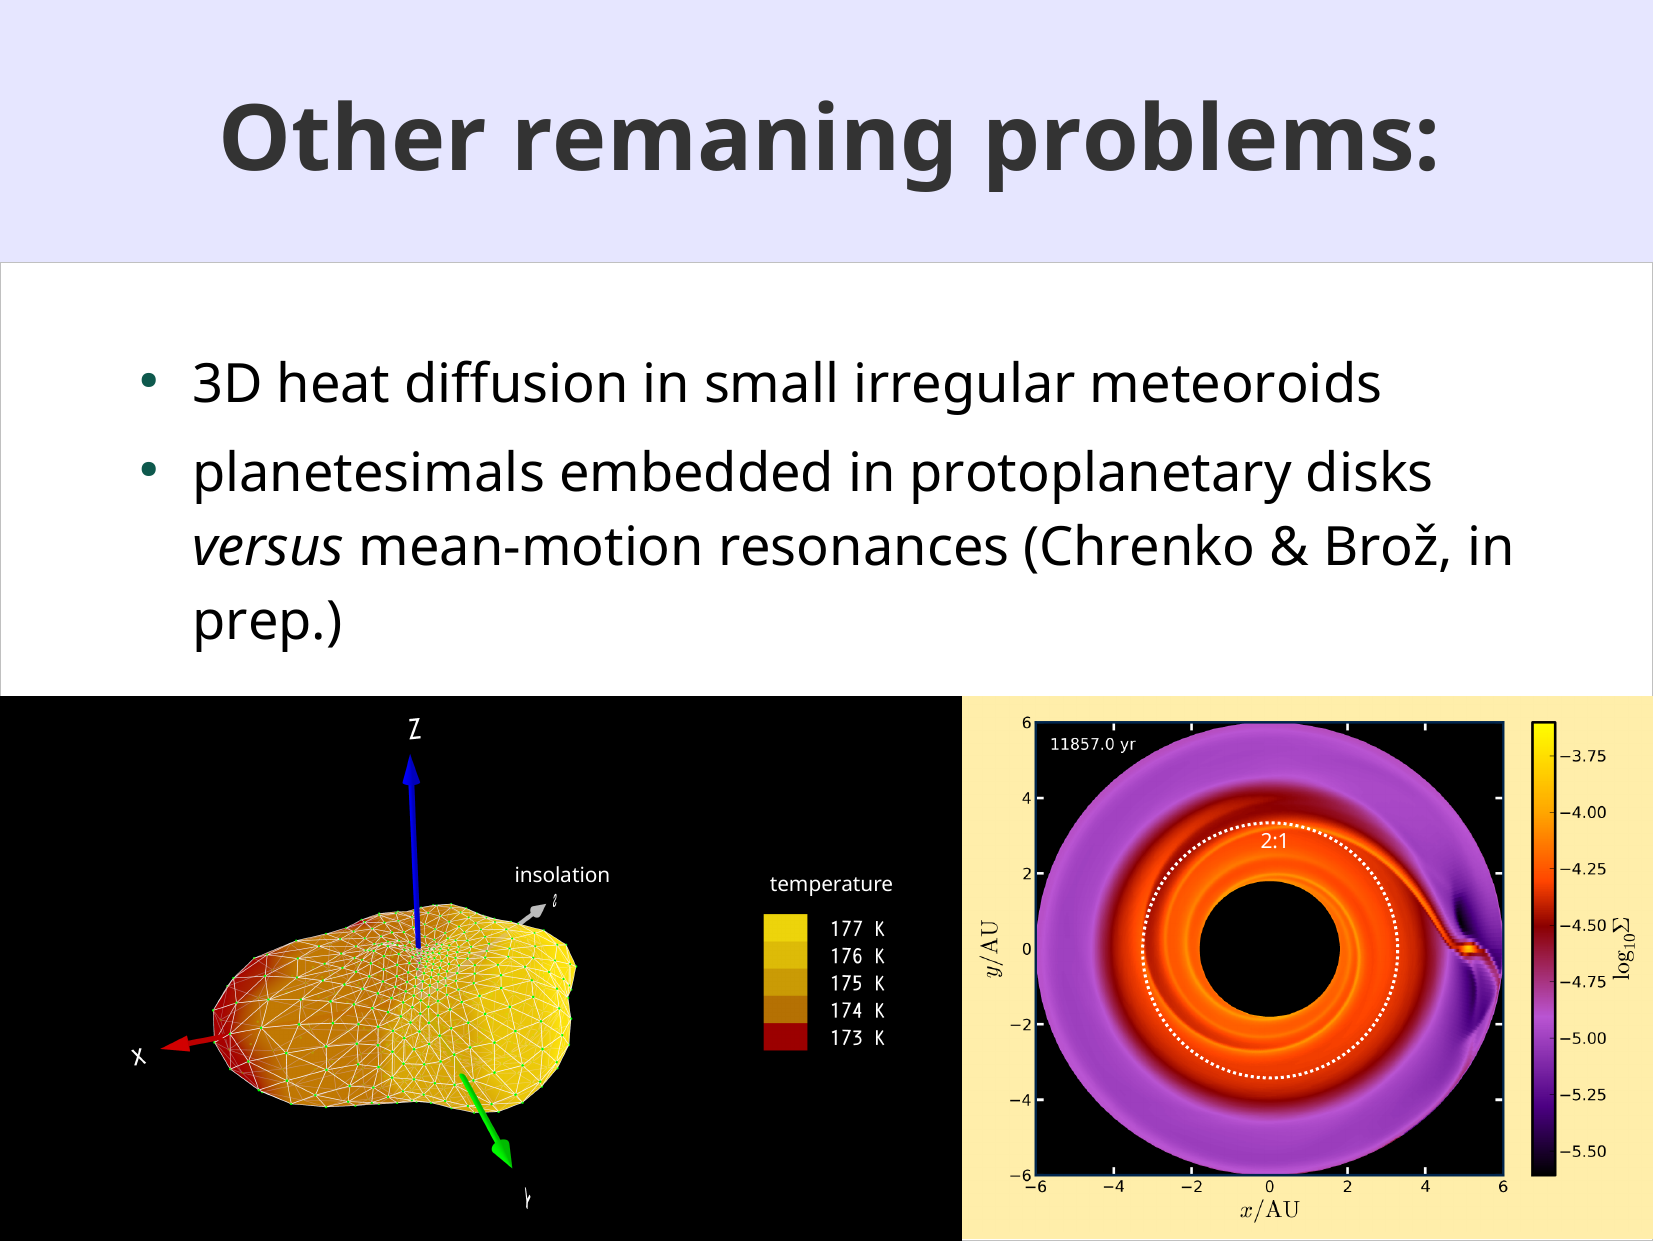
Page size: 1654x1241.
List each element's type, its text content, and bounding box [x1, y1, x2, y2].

text_box 2:1 [1245, 819, 1297, 859]
list 3D heat diffusion in small irregular meteoroids planetesimals embedded in protoplanetary disks versus mean-motion resonances (Chrenko & Brož, in prep.) [121, 344, 1534, 696]
text_box insolation [499, 852, 612, 892]
title Other remaning problems: [124, 31, 1536, 239]
text_box temperature [755, 861, 889, 901]
picture [0, 696, 1653, 1241]
